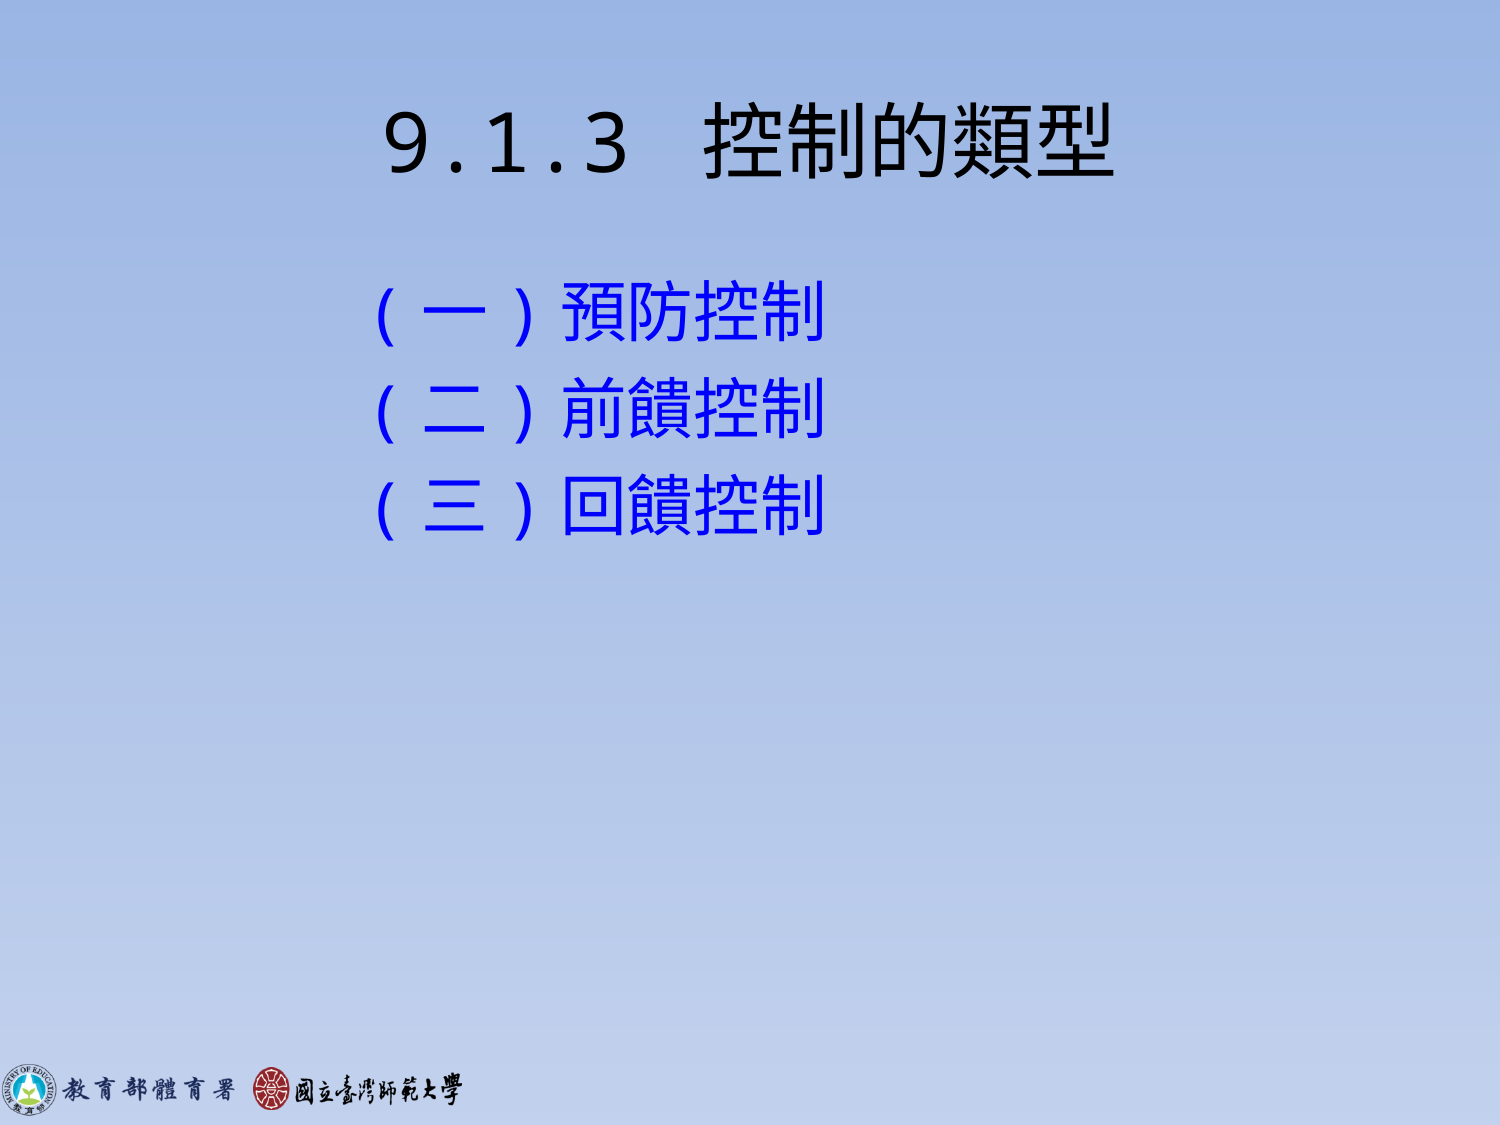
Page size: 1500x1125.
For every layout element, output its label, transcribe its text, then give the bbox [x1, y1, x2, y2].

title 9.1.3 控制的類型 [75, 45, 1426, 233]
list (一)預防控制 (二)前饋控制 (三)回饋控制 [350, 262, 1156, 671]
